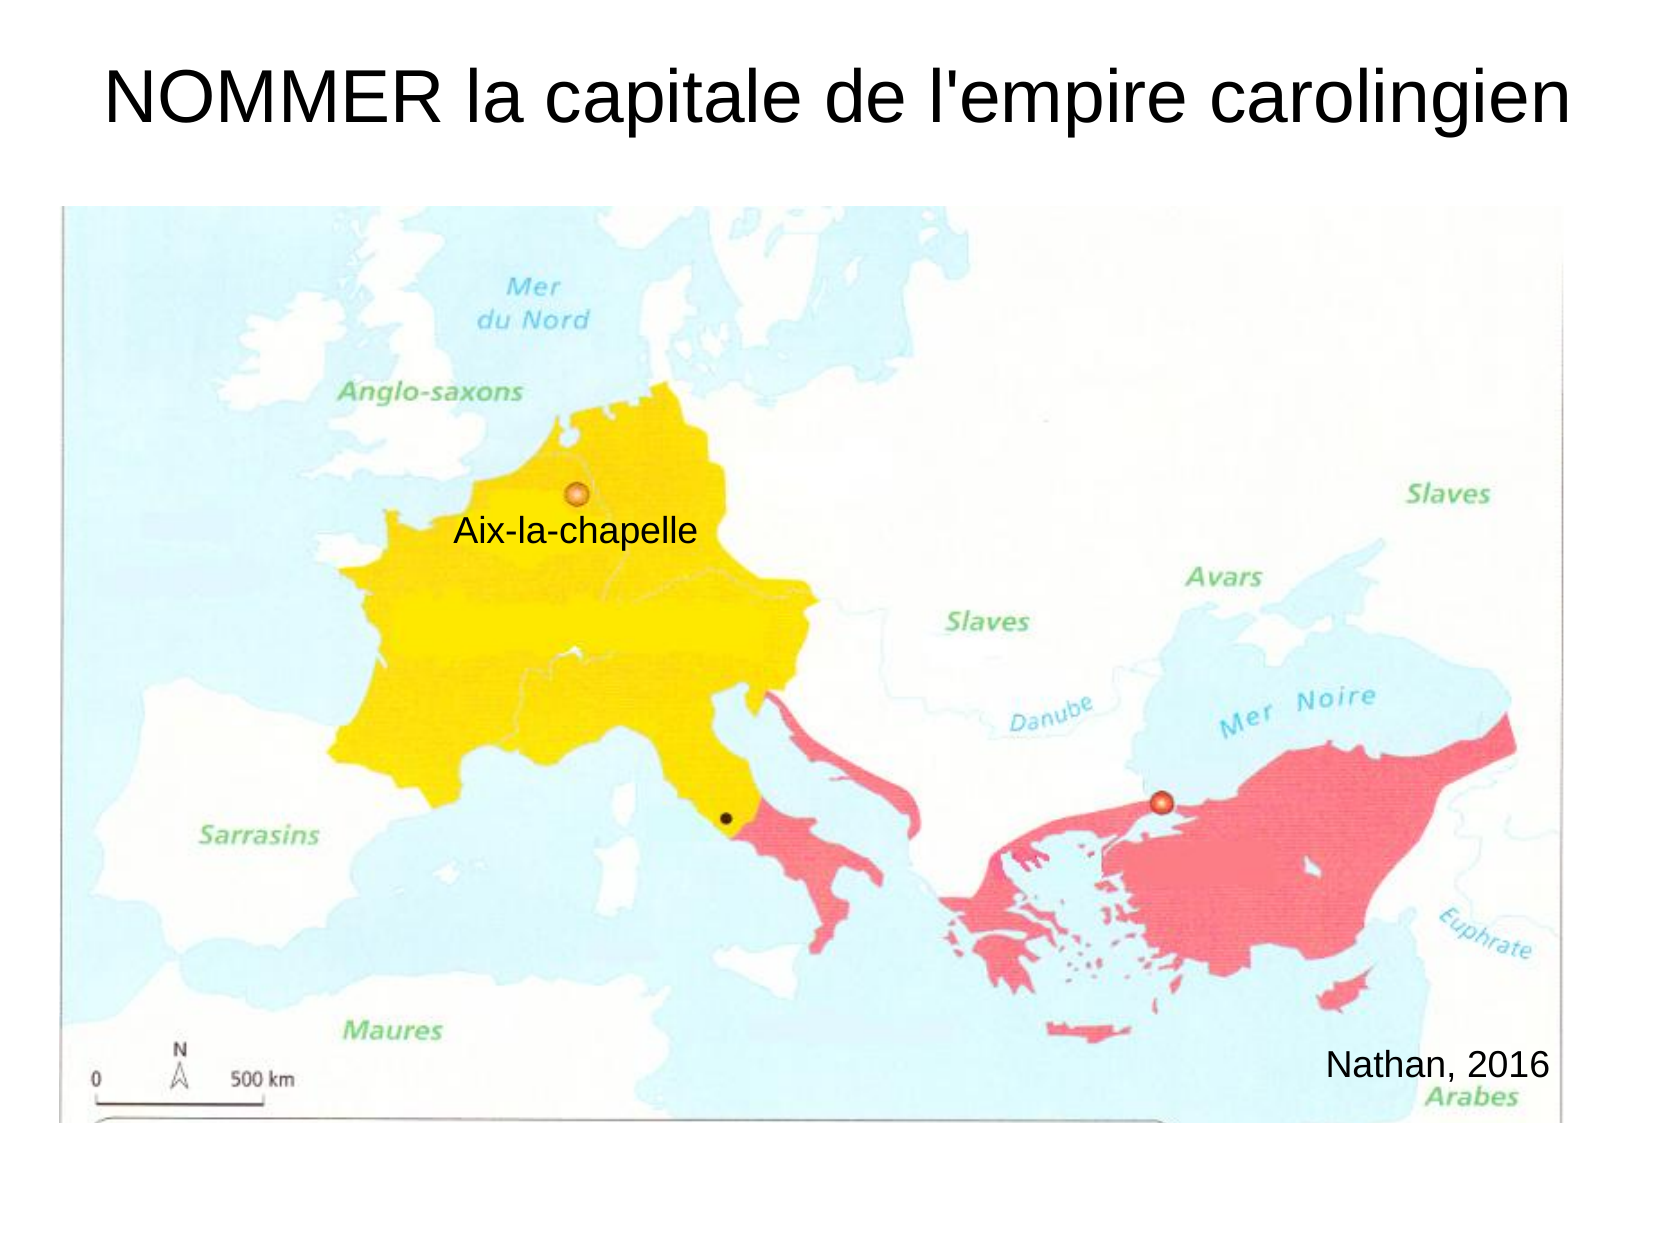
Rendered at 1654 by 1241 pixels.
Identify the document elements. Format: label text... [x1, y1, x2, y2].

picture [59, 206, 1564, 1123]
text_box Nathan, 2016 [1181, 1035, 1565, 1093]
title NOMMER la capitale de l'empire carolingien [53, 54, 1625, 139]
text_box Aix-la-chapelle [413, 501, 739, 559]
